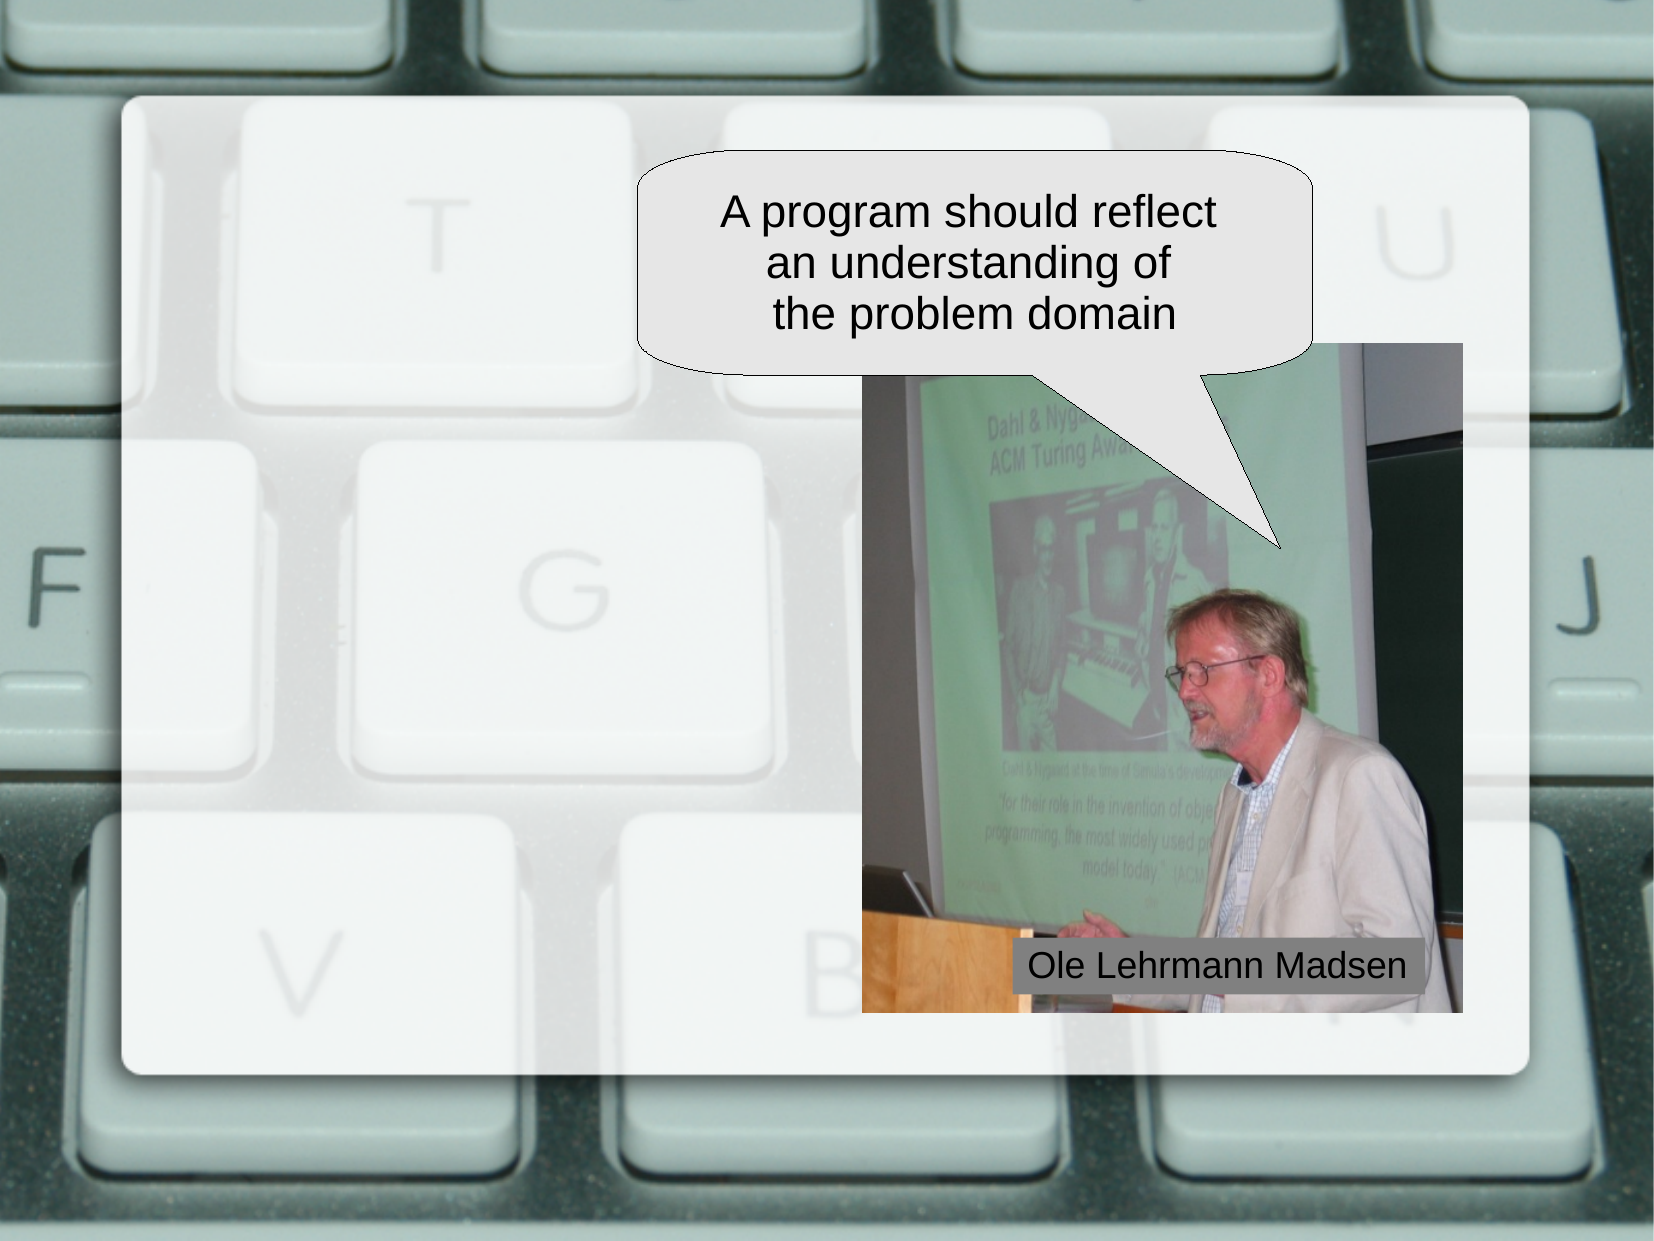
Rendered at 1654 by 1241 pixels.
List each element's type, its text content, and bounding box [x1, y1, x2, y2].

text_box A program should reflect an understanding of the problem domain [637, 150, 1313, 549]
picture [0, 0, 1654, 1241]
text_box Ole Lehrmann Madsen [1012, 937, 1426, 995]
